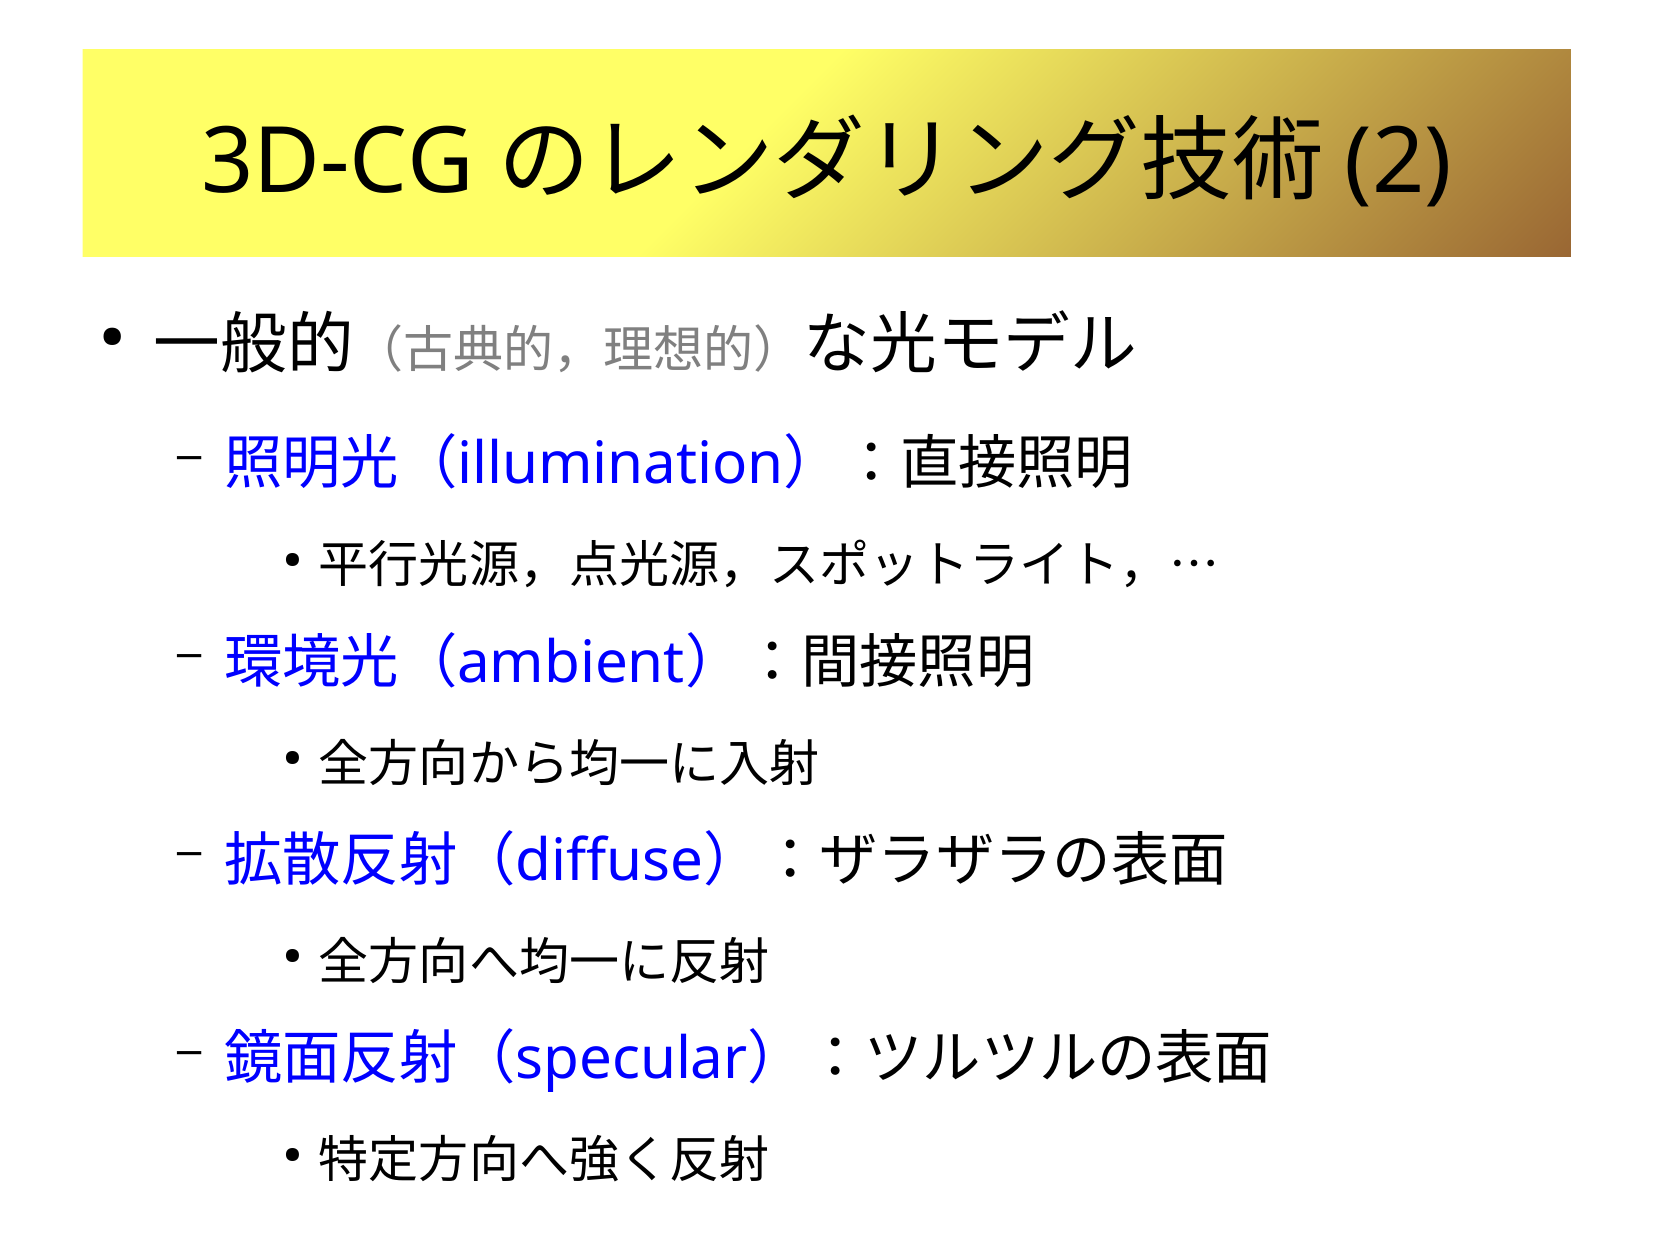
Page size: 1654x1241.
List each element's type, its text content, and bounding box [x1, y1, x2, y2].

list 一般的（古典的，理想的）な光モデル 照明光（illumination）：直接照明 平行光源，点光源，スポットライト，… 環境光（ambient）：間接照明 全方向から均一に入射 拡散反射（diffuse）：ザラザラの表面 全方向へ均一に反射 鏡面反射（specular）：ツルツルの表面 特定方向へ強く反射 [82, 290, 1571, 1211]
title 3D-CG のレンダリング技術 (2) [82, 49, 1571, 257]
